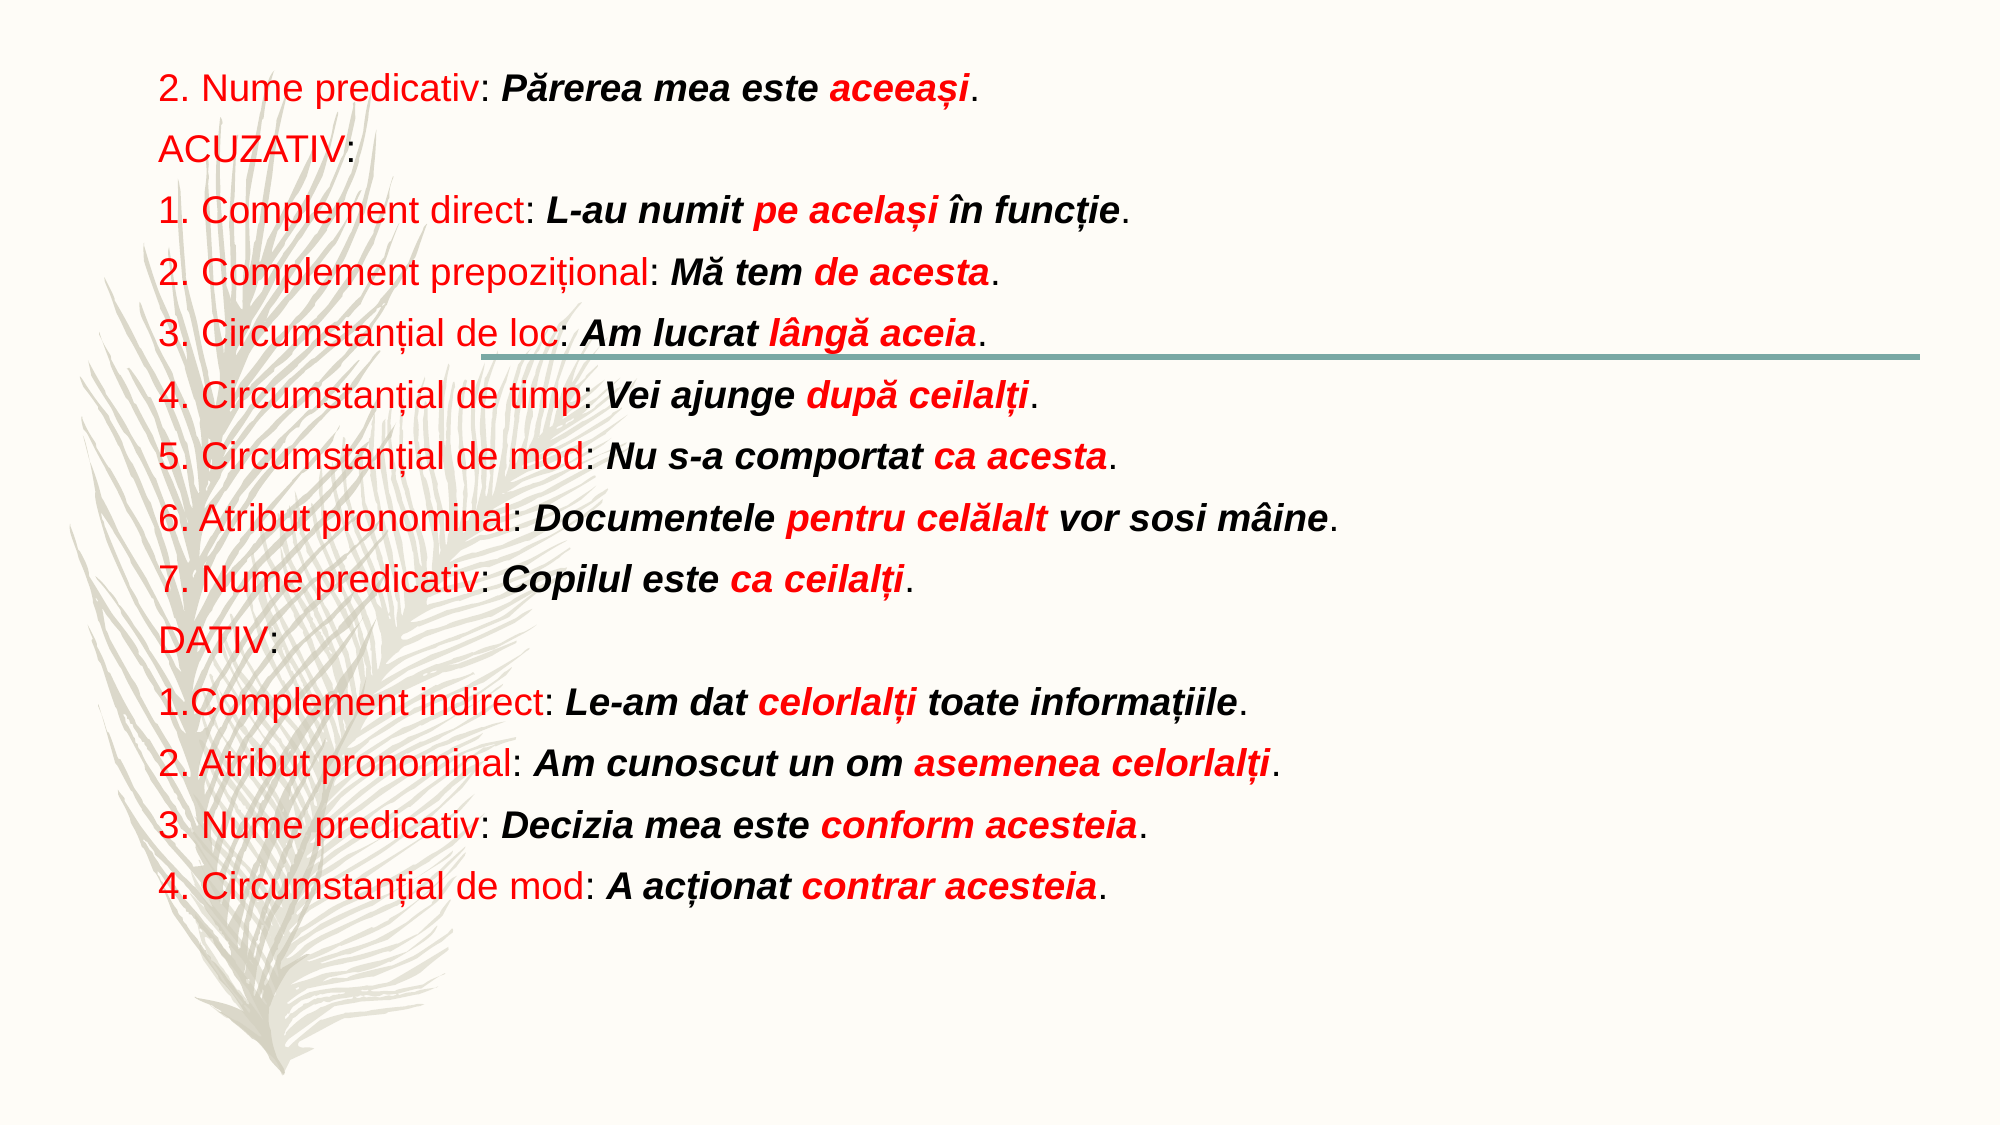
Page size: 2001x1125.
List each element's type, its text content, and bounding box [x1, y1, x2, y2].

list 2. Nume predicativ: Părerea mea este aceeași. ACUZATIV: 1. Complement direct: L-au numit pe același în funcție. 2. Complement prepozițional: Mă tem de acesta. 3. Circumstanțial de loc: Am lucrat lângă aceia. 4. Circumstanțial de timp: Vei ajunge după ceilalți. 5. Circumstanțial de mod: Nu s-a comportat ca acesta. 6. Atribut pronominal: Documentele pentru celălalt vor sosi mâine. 7. Nume predicativ: Copilul este ca ceilalți. DATIV: 1.Complement indirect: Le-am dat celorlalți toate informațiile. 2. Atribut pronominal: Am cunoscut un om asemenea celorlalți. 3. Nume predicativ: Decizia mea este conform acesteia. 4. Circumstanțial de mod: A acționat contrar acesteia. [143, 60, 1920, 999]
